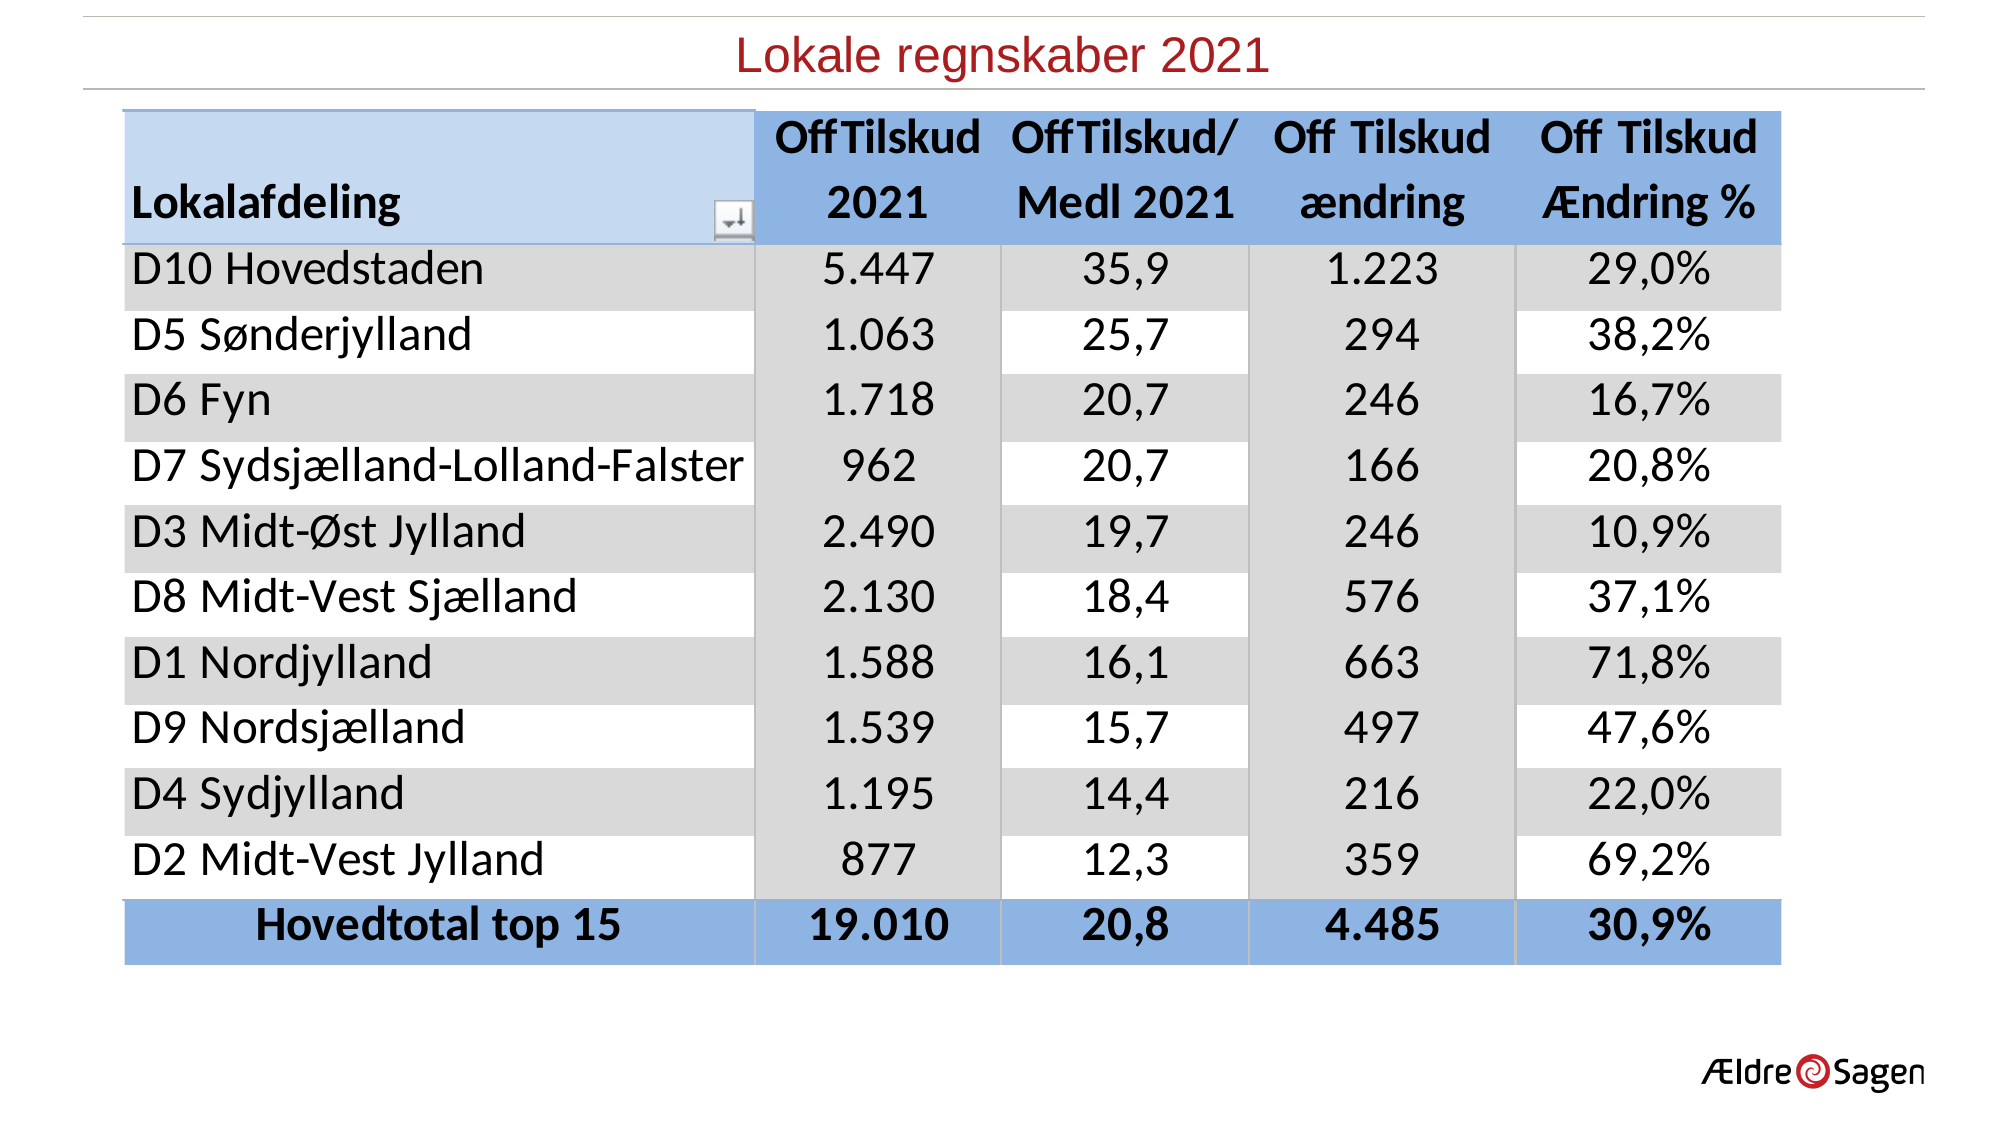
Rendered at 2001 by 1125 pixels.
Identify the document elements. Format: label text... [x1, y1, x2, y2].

text_box Lokale regnskaber 2021 [82, 14, 1925, 92]
picture [122, 109, 1784, 968]
text_box [82, 123, 1925, 1036]
